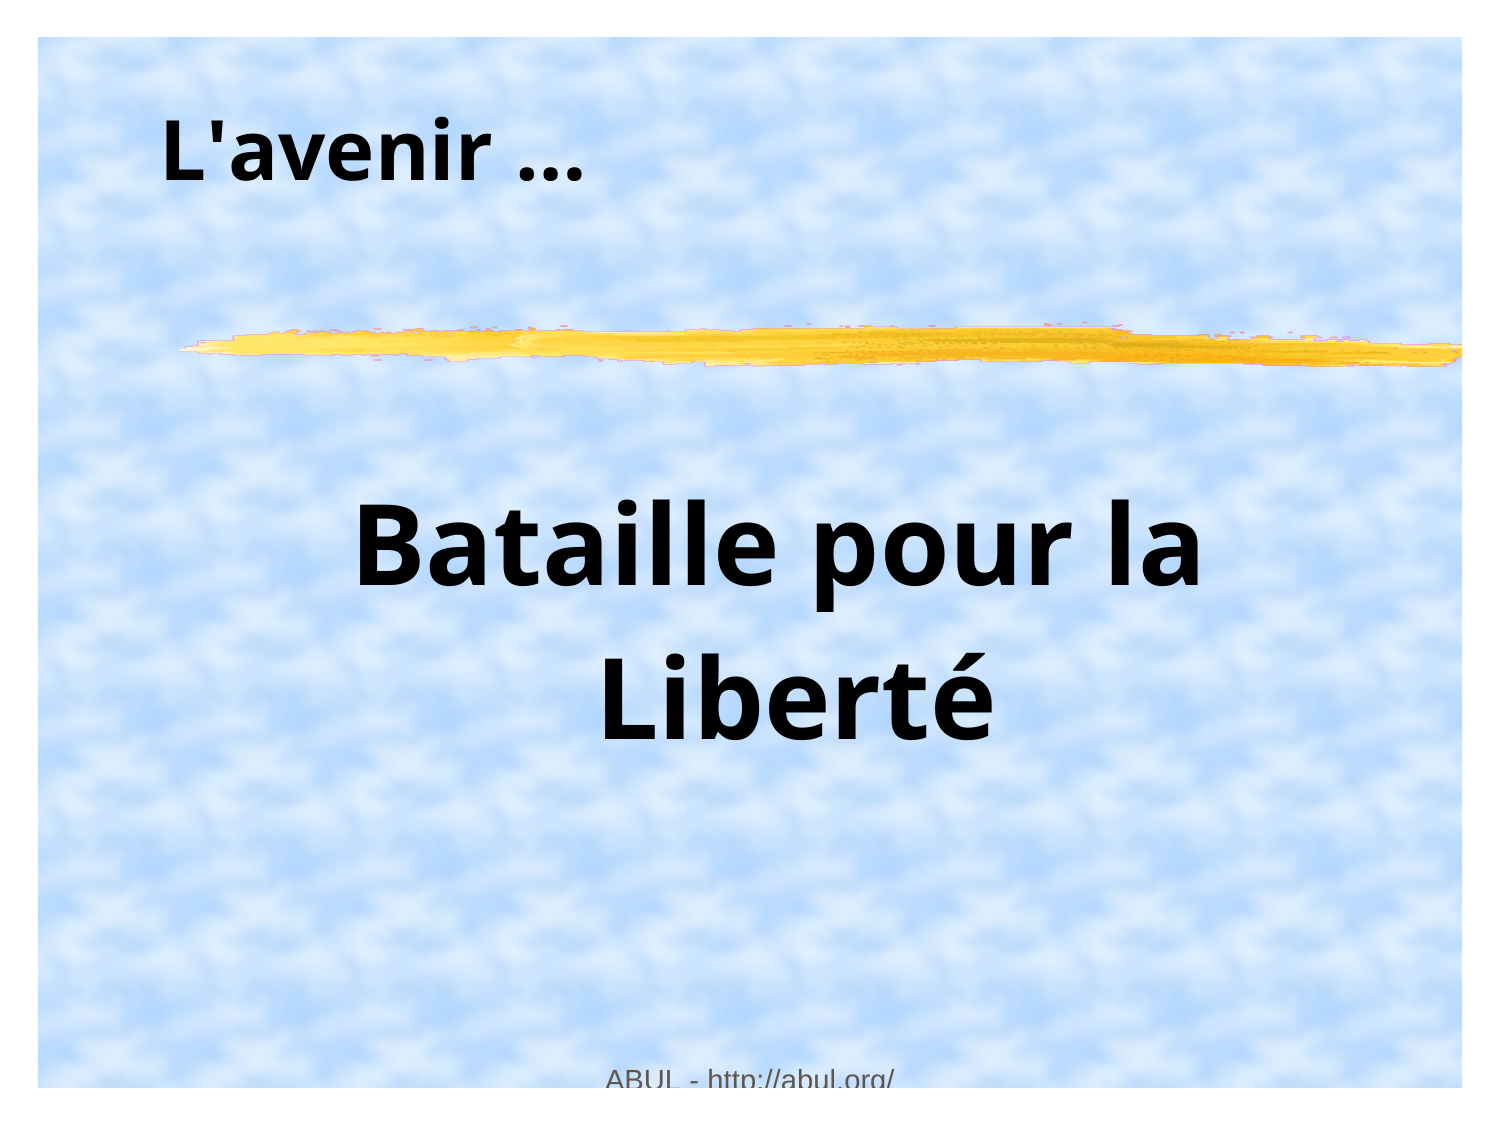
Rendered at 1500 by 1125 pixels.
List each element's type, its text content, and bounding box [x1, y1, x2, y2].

picture [611, 1073, 618, 1082]
picture [728, 1076, 733, 1088]
picture [629, 1072, 638, 1078]
picture [712, 1076, 719, 1088]
picture [848, 1076, 856, 1088]
picture [629, 1081, 639, 1088]
subtitle Bataille pour la Liberté [261, 479, 1261, 758]
picture [745, 1076, 752, 1088]
picture [874, 1076, 882, 1088]
title L'avenir … [144, 60, 1356, 236]
picture [784, 1082, 791, 1088]
picture [609, 1084, 621, 1088]
picture [37, 37, 1463, 1088]
picture [802, 1076, 809, 1088]
